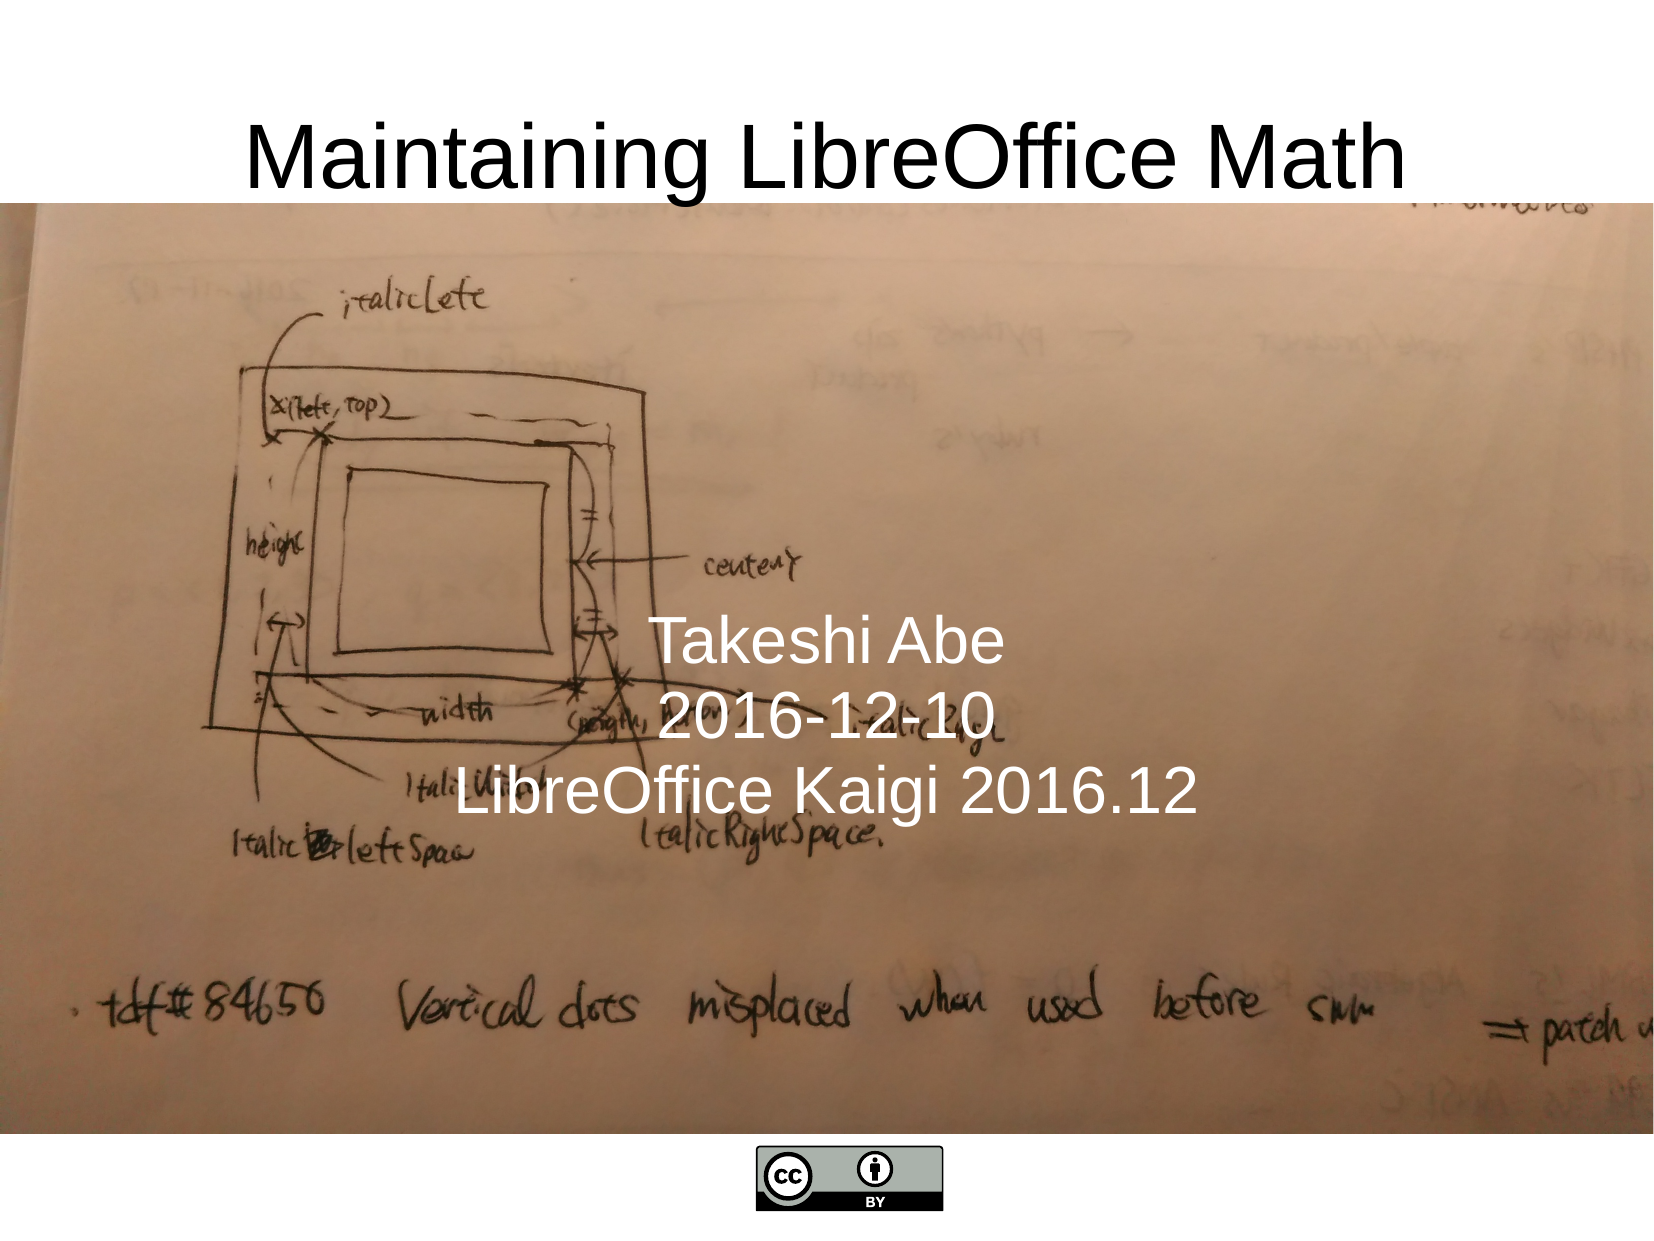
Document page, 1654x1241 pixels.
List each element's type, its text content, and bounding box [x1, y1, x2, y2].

title Maintaining LibreOffice Math [82, 52, 1571, 260]
picture [755, 1145, 944, 1212]
picture [0, 203, 1654, 1134]
subtitle Takeshi Abe 2016-12-10 LibreOffice Kaigi 2016.12 [82, 355, 1571, 1075]
